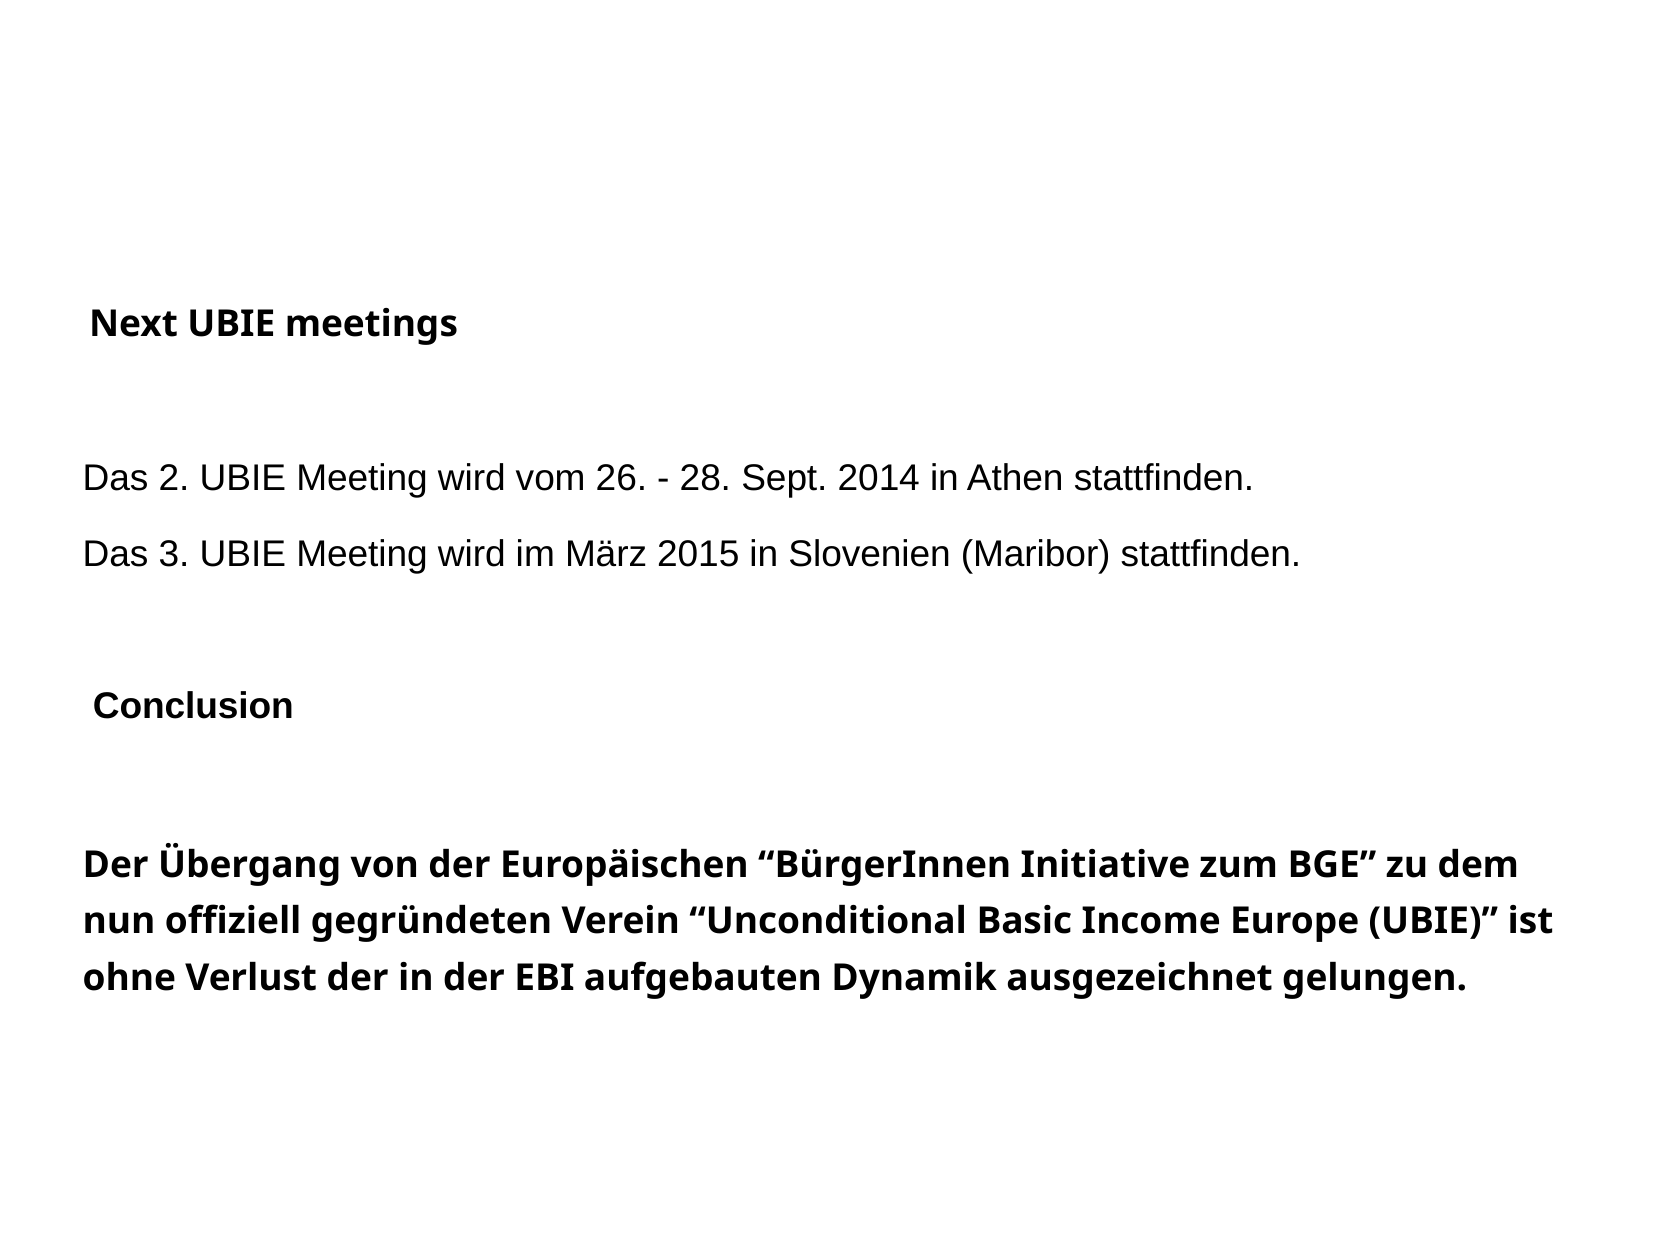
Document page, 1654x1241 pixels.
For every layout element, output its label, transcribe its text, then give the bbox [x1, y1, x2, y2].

list Next UBIE meetings Das 2. UBIE Meeting wird vom 26. - 28. Sept. 2014 in Athen stattfinden. Das 3. UBIE Meeting wird im März 2015 in Slovenien (Maribor) stattfinden. Conclusion Der Übergang von der Europäischen “BürgerInnen Initiative zum BGE” zu dem nun offiziell gegründeten Verein “Unconditional Basic Income Europe (UBIE)” ist ohne Verlust der in der EBI aufgebauten Dynamik ausgezeichnet gelungen. [82, 290, 1571, 1010]
